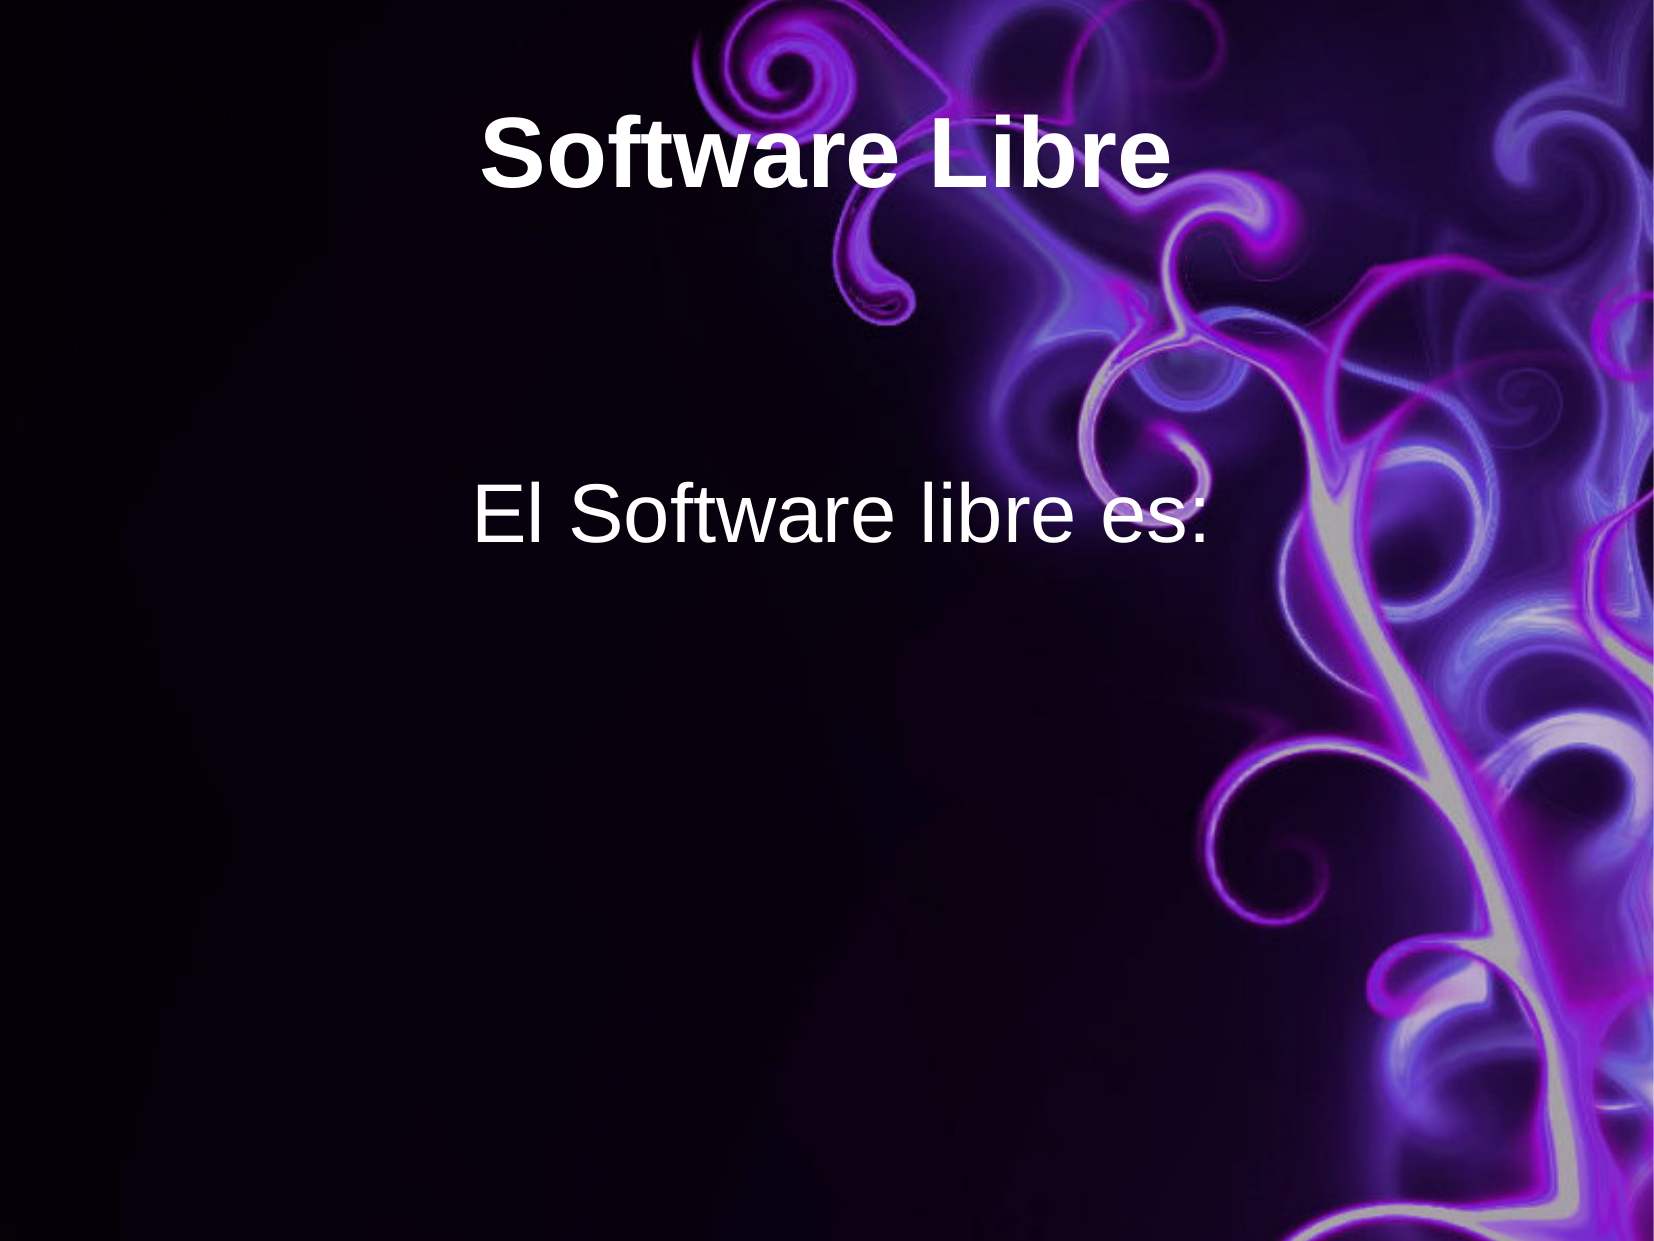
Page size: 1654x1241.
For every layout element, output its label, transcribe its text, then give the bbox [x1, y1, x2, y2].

subtitle El Software libre es: [82, 290, 1571, 1109]
title Software Libre [82, 56, 1571, 250]
picture [426, 250, 1227, 290]
